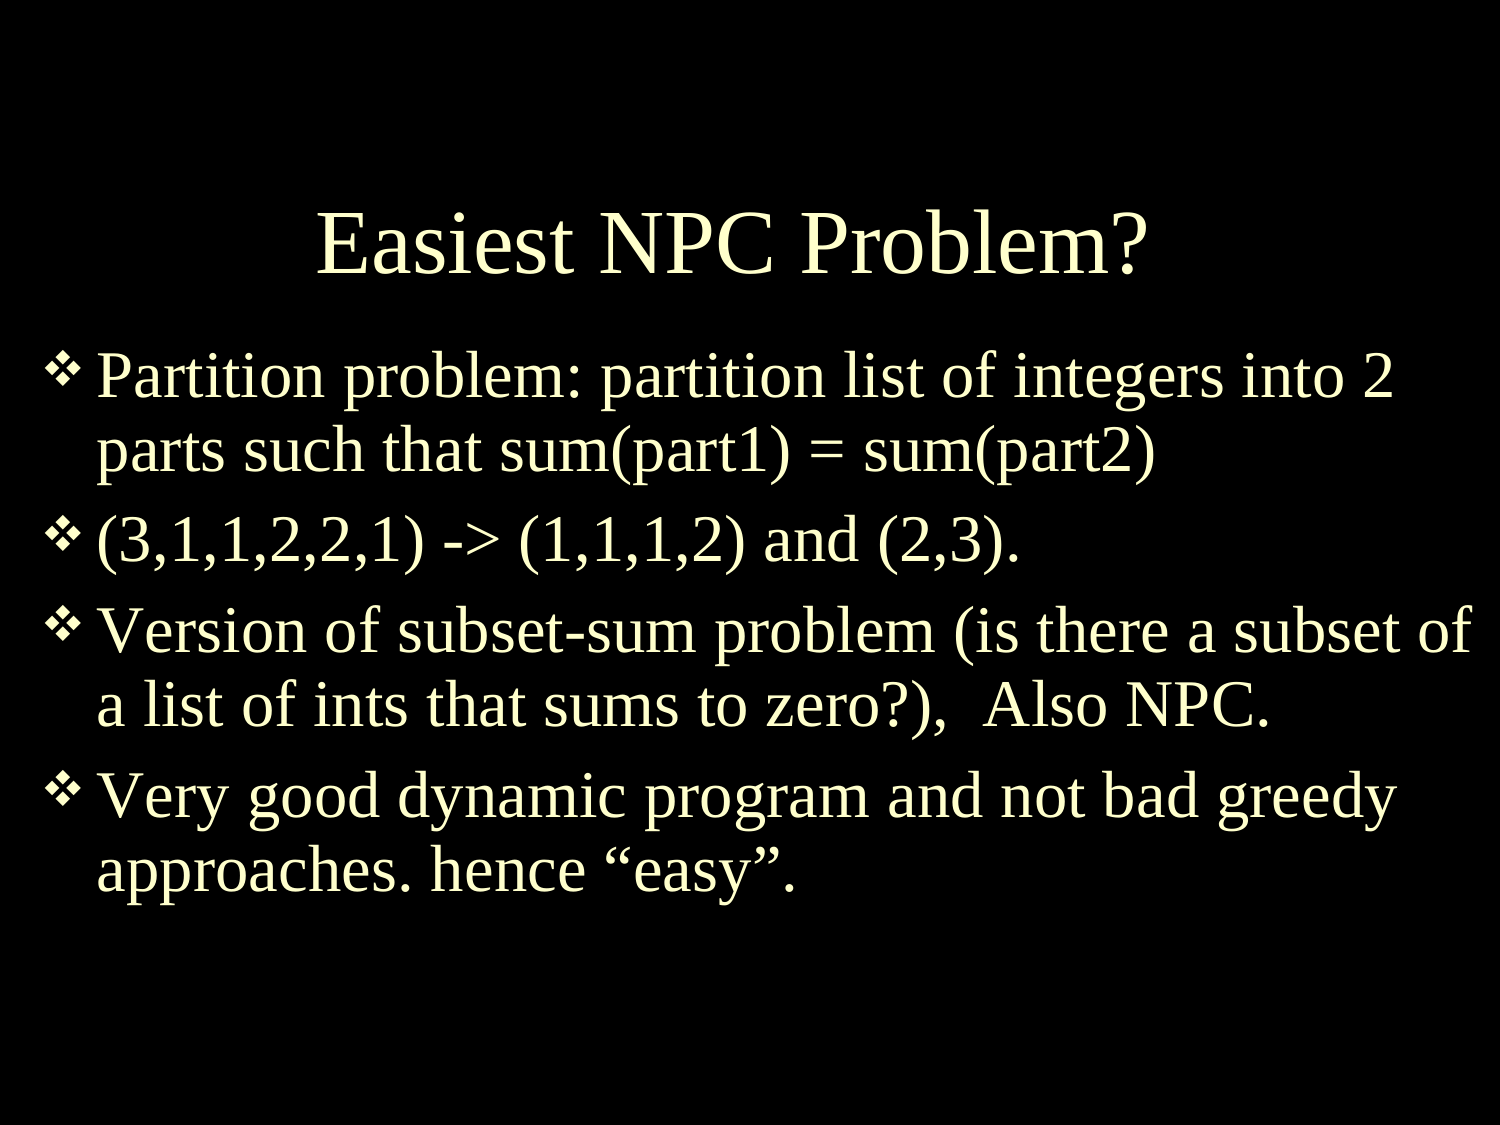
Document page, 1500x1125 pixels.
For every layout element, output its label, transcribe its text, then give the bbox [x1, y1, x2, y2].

list Partition problem: partition list of integers into 2 parts such that sum(part1) = sum(part2) (3,1,1,2,2,1) -> (1,1,1,2) and (2,3). Version of subset-sum problem (is there a subset of a list of ints that sums to zero?), Also NPC. Very good dynamic program and not bad greedy approaches. hence “easy”. [40, 337, 1500, 990]
title Easiest NPC Problem? [4, 147, 1463, 338]
